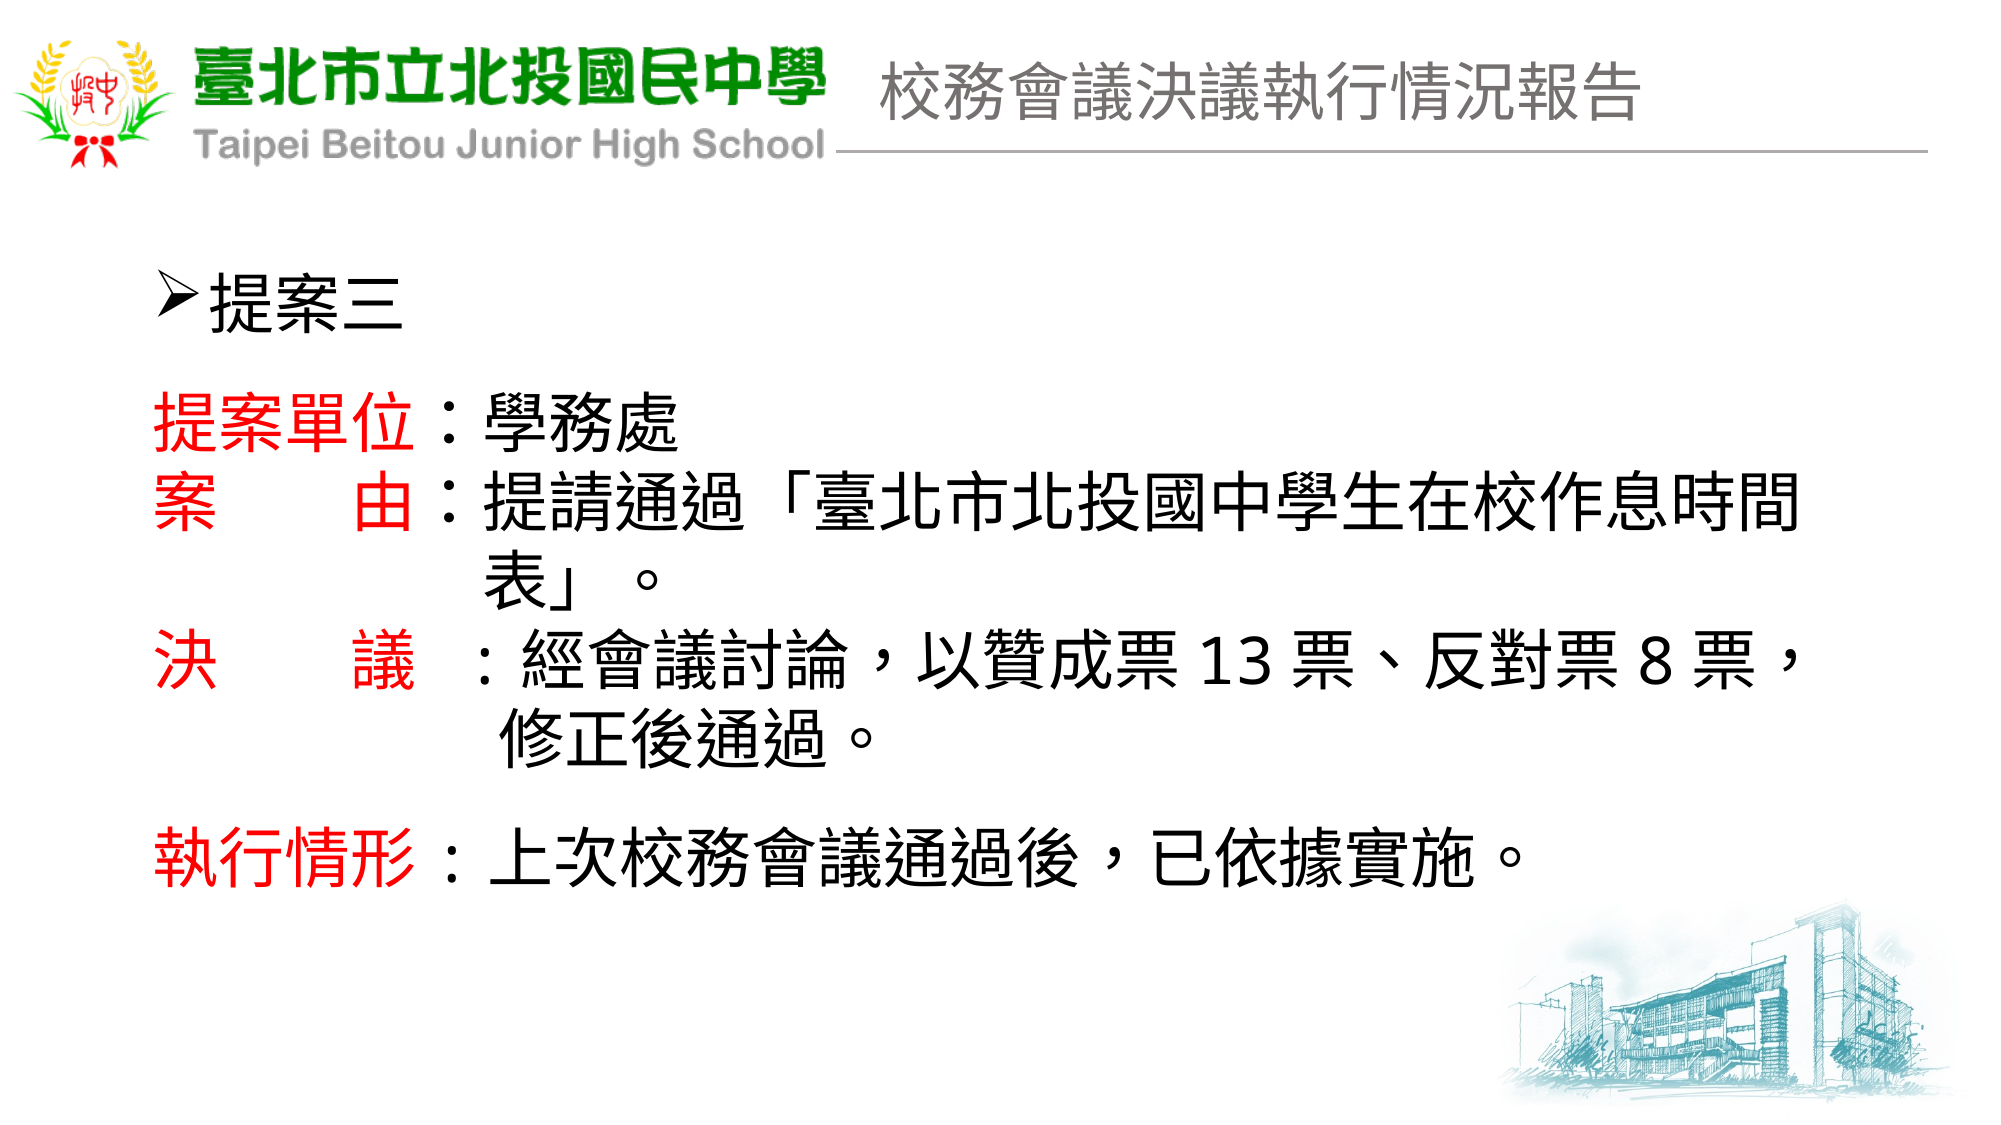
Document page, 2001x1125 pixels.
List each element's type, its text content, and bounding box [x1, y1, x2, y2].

list 提案三 提案單位：學務處 案 由：提請通過「臺北市北投國中學生在校作息時間 表」。 決 議 :經會議討論，以贊成票13票、反對票8票， 修正後通過。 執行情形:上次校務會議通過後，已依據實施。 [137, 254, 1863, 902]
title 校務會議決議執行情況報告 [864, 52, 1929, 137]
